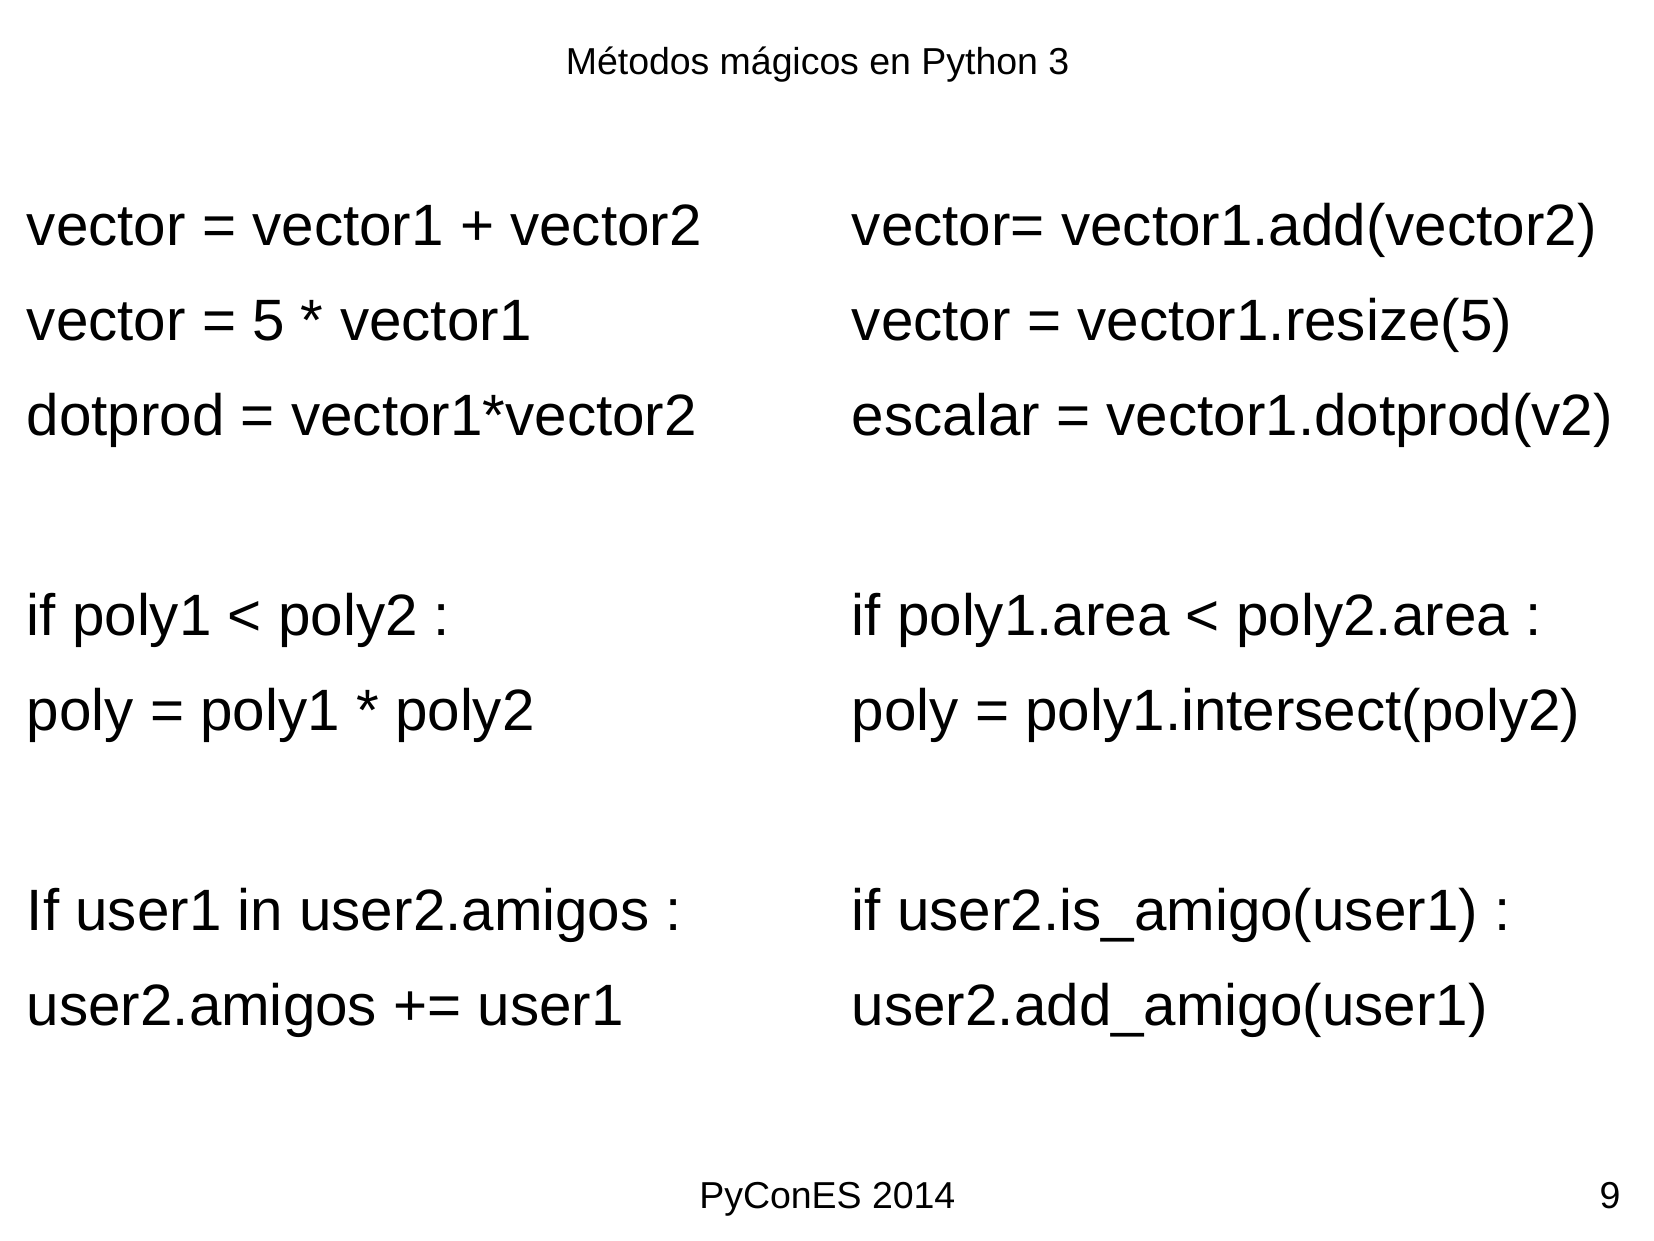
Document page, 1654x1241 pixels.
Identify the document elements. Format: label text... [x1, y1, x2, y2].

text_box 9 [1455, 1166, 1636, 1224]
text_box PyConES 2014 [30, 1166, 1455, 1224]
subtitle vector = vector1 + vector2 vector= vector1.add(vector2) vector = 5 * vector1 vector = vector1.resize(5) dotprod = vector1*vector2 escalar = vector1.dotprod(v2) if poly1 < poly2 : if poly1.area < poly2.area : poly = poly1 * poly2 poly = poly1.intersect(poly2) If user1 in user2.amigos : if user2.is_amigo(user1) : user2.amigos += user1 user2.add_amigo(user1) [26, 91, 1621, 1201]
text_box Métodos mágicos en Python 3 [15, 33, 1621, 91]
